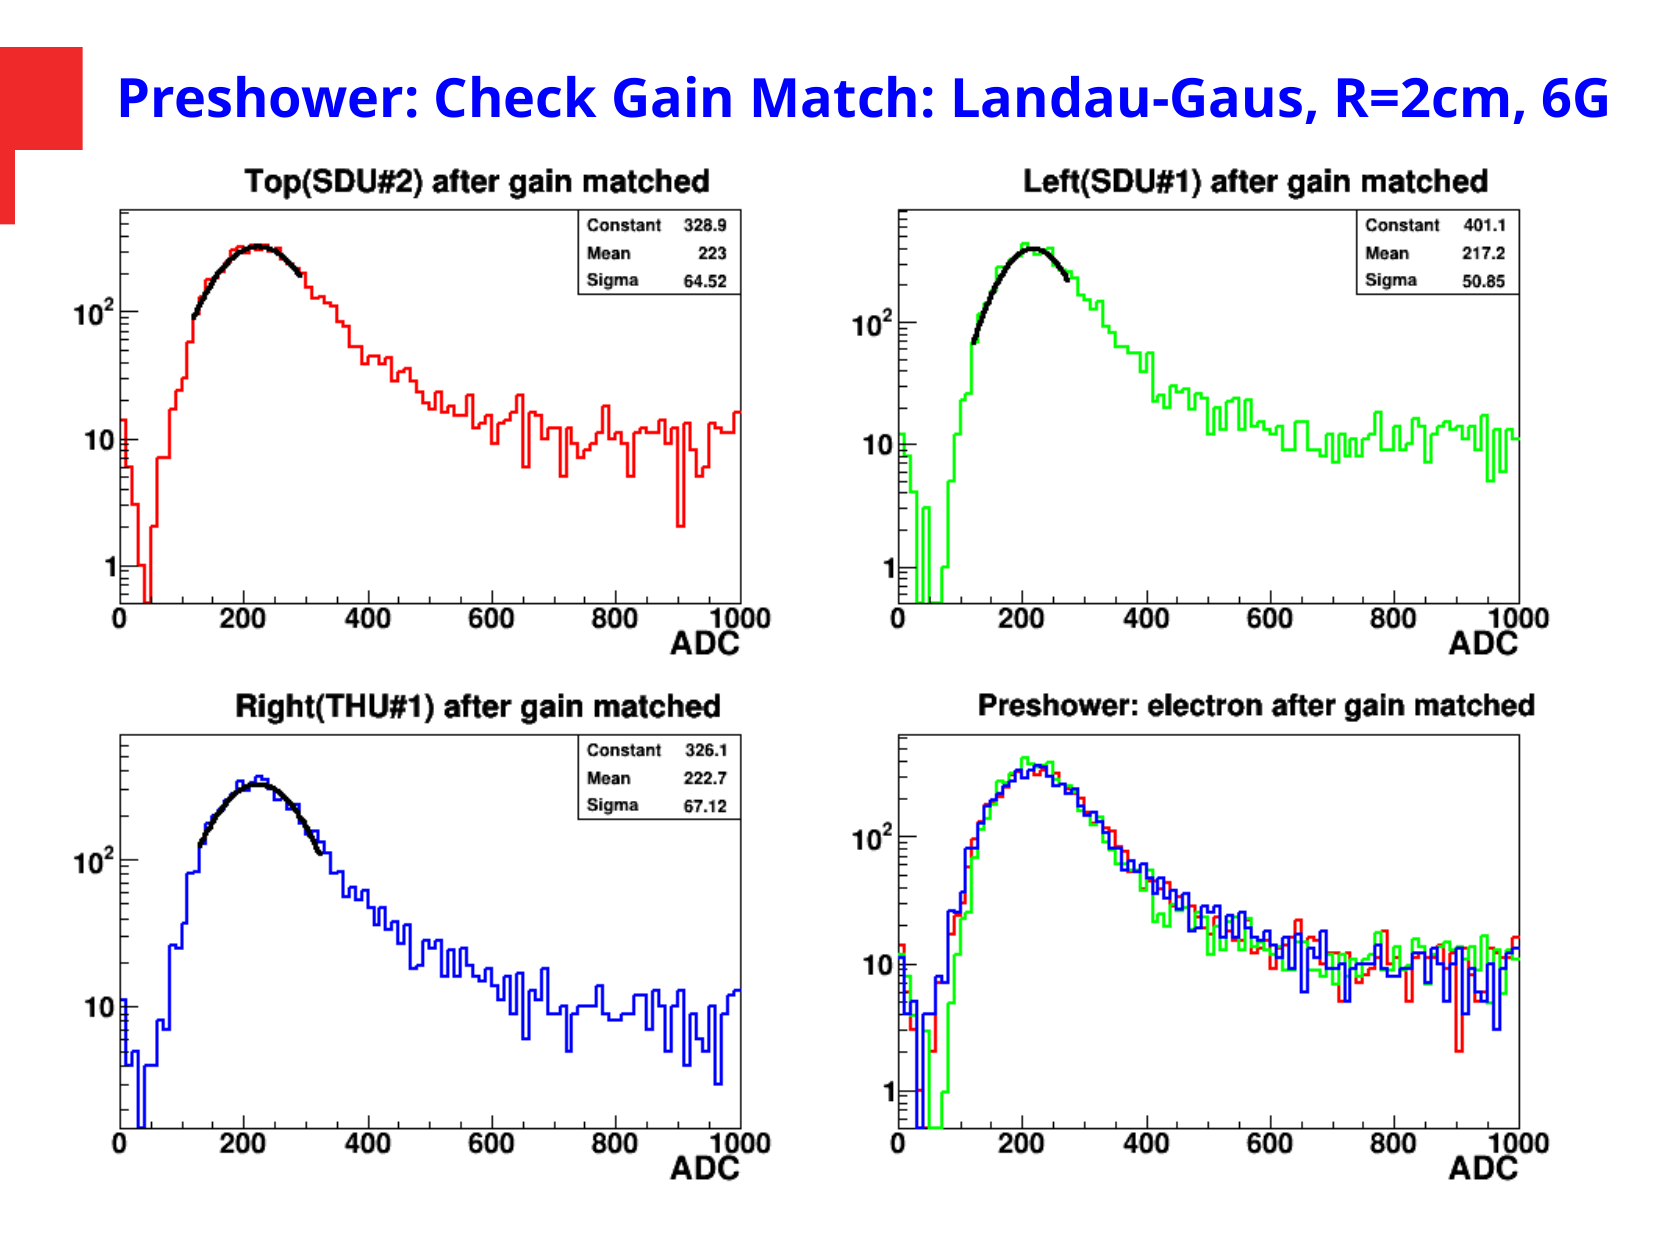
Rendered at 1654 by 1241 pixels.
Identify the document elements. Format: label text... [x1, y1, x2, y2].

title Preshower: Check Gain Match: Landau-Gaus, R=2cm, 6G [82, 45, 1648, 148]
picture [15, 150, 1572, 1200]
